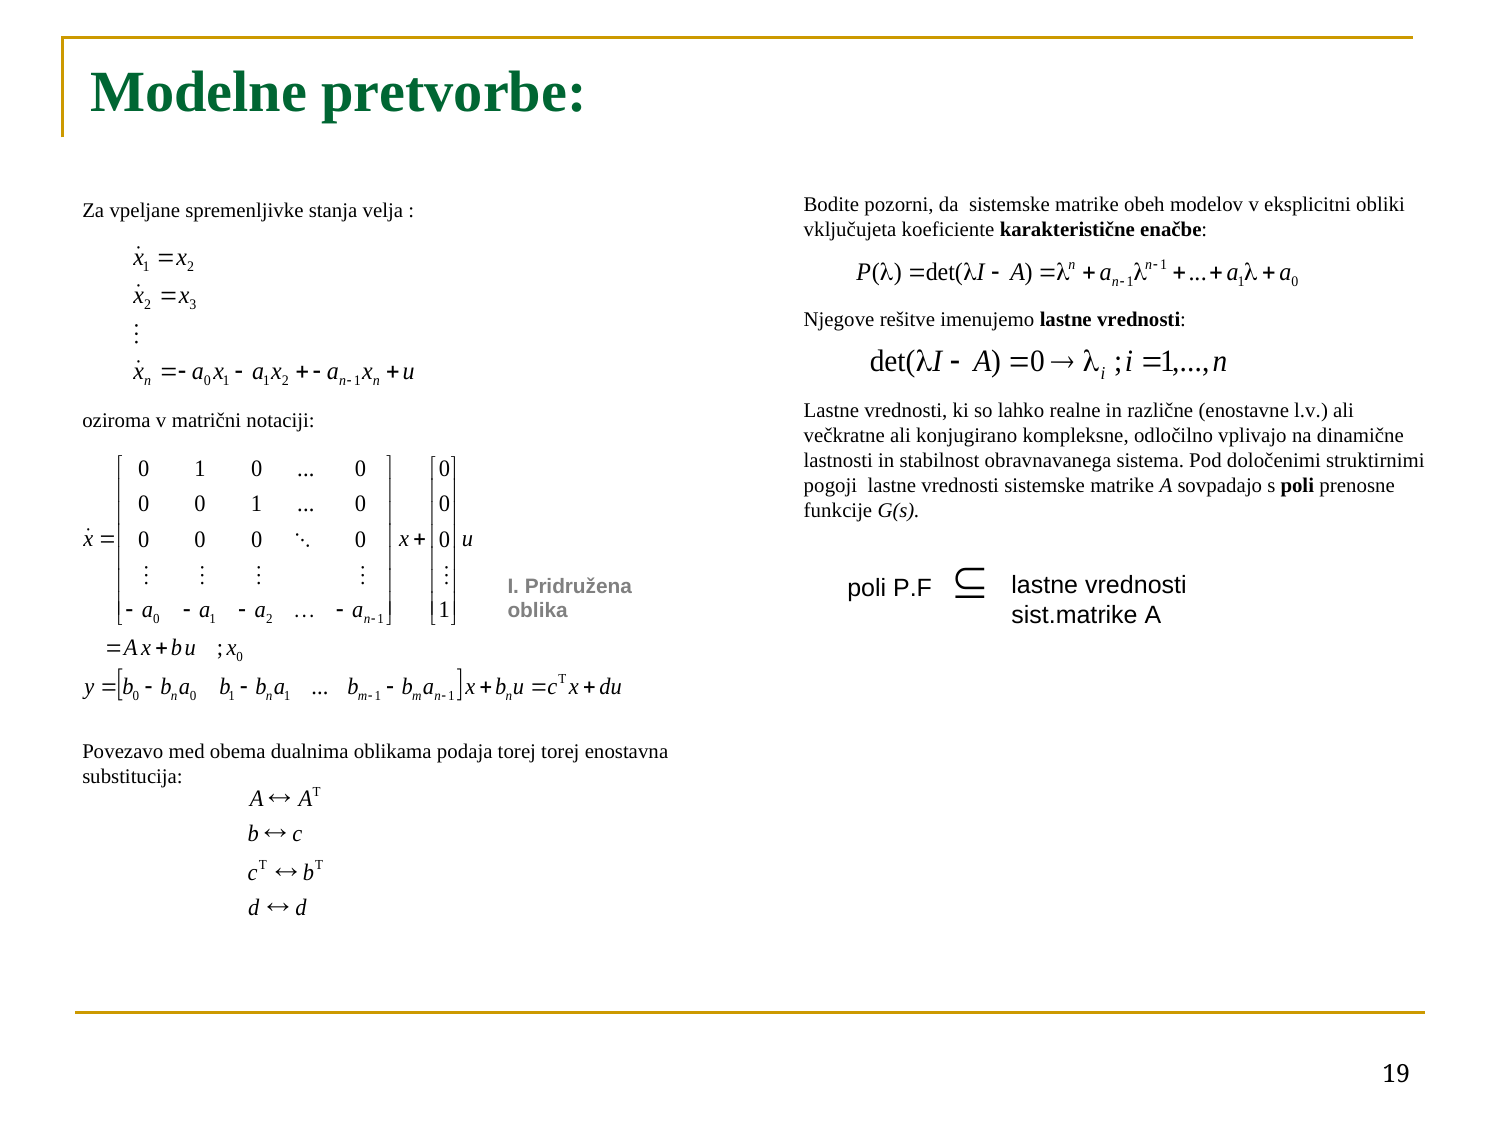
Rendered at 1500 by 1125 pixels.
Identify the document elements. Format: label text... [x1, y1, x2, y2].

text_box Bodite pozorni, da sistemske matrike obeh modelov v eksplicitni obliki vključujeta koeficiente karakteristične enačbe: Njegove rešitve imenujemo lastne vrednosti: Lastne vrednosti, ki so lahko realne in različne (enostavne l.v.) ali večkratne ali konjugirano kompleksne, odločilno vplivajo na dinamične lastnosti in stabilnost obravnavanega sistema. Pod določenimi struktirnimi pogoji lastne vrednosti sistemske matrike A sovpadajo s poli prenosne funkcije G(s). [788, 182, 1452, 939]
chart [943, 563, 994, 617]
chart [78, 451, 627, 705]
title Modelne pretvorbe: [75, 45, 1426, 201]
text_box I. Pridružena oblika [492, 564, 659, 630]
text_box <number> [1074, 1024, 1426, 1100]
text_box poli P.F [829, 564, 951, 610]
chart [244, 779, 329, 922]
chart [865, 340, 1234, 388]
chart [128, 240, 421, 392]
list Za vpeljane spremenljivke stanja velja : oziroma v matrični notaciji: Povezavo med obema dualnima oblikama podaja torej torej enostavna substitucija: [67, 189, 730, 946]
chart [852, 253, 1304, 294]
text_box lastne vrednosti sist.matrike A [996, 560, 1299, 637]
